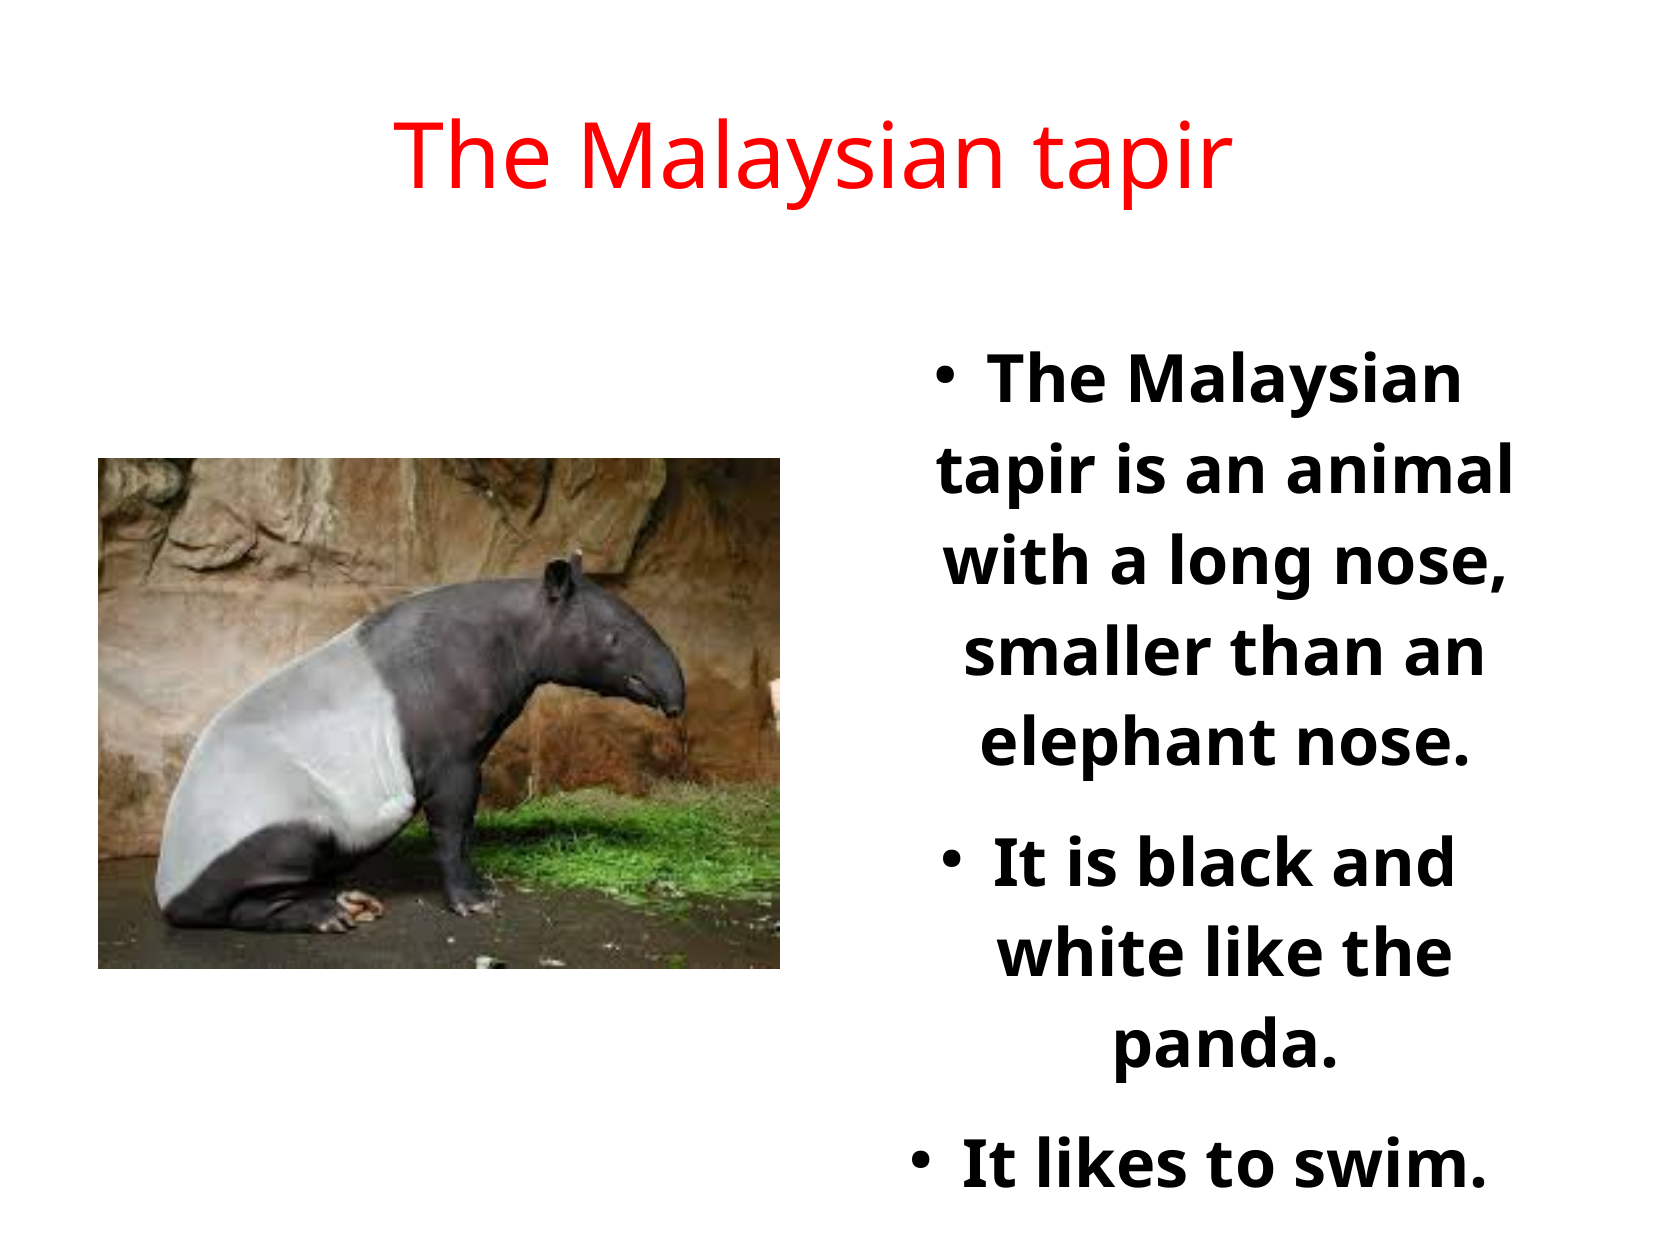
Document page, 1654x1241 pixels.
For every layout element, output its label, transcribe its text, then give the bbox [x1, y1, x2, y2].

title The Malaysian tapir [82, 49, 1571, 257]
picture [98, 458, 780, 969]
list The Malaysian tapir is an animal with a long nose, smaller than an elephant nose. It is black and white like the panda. It likes to swim. [827, 331, 1554, 1135]
